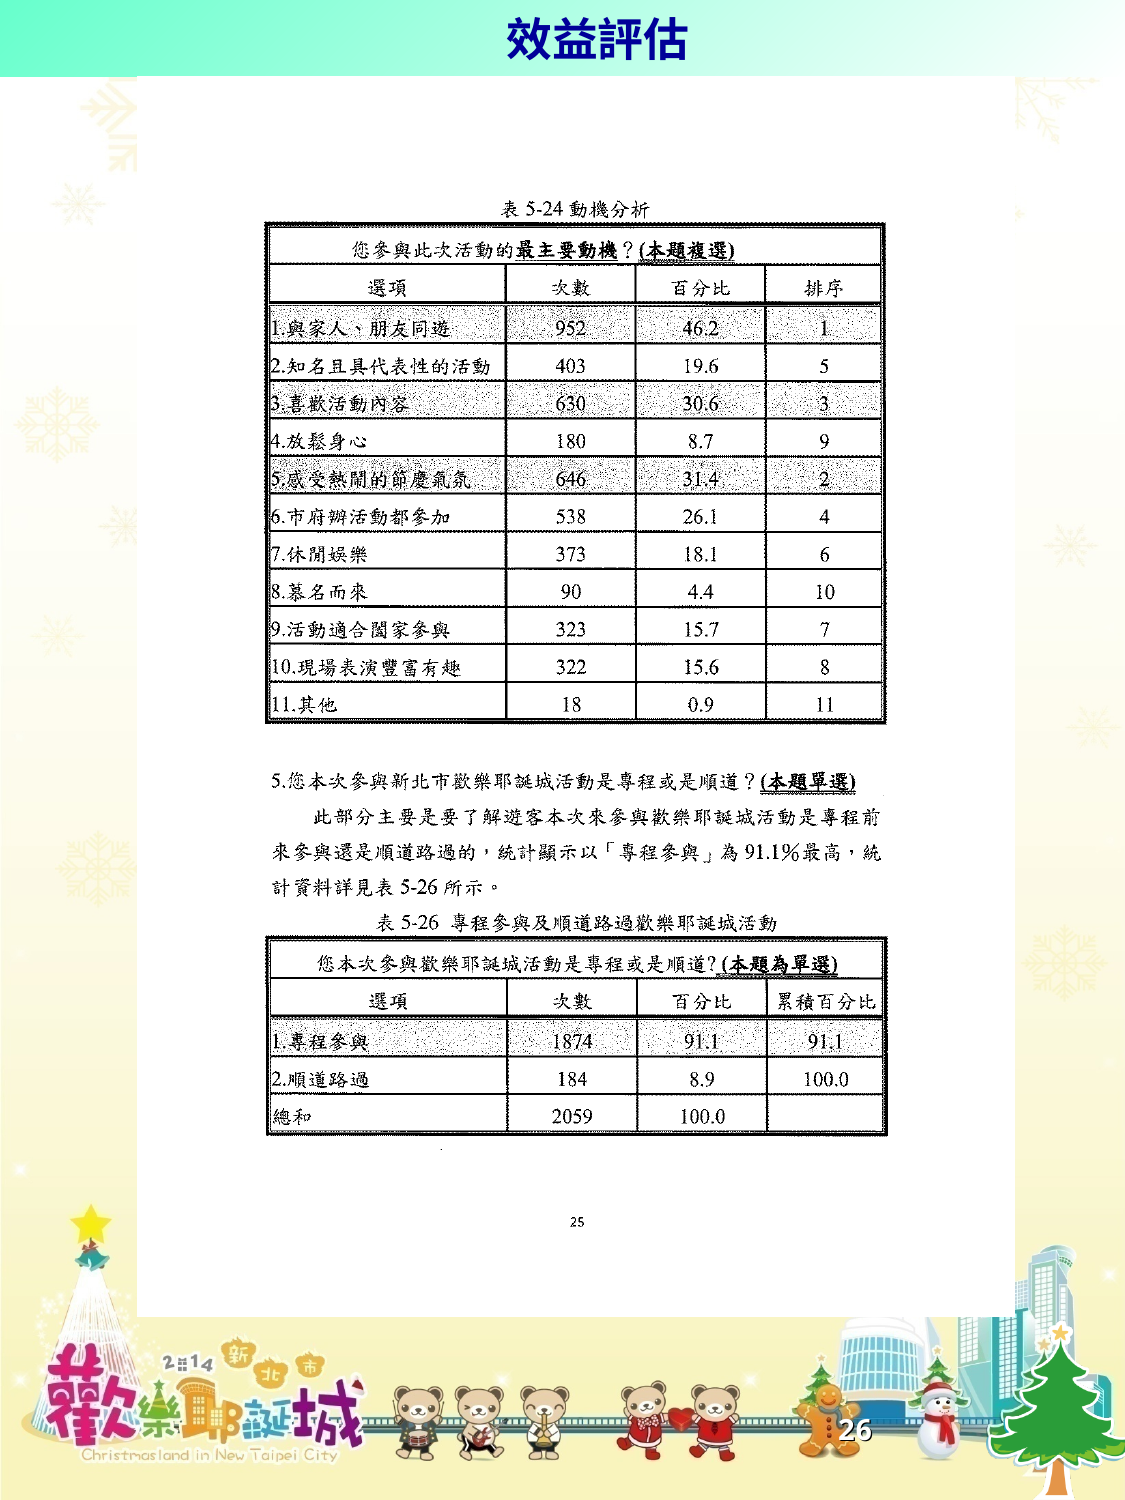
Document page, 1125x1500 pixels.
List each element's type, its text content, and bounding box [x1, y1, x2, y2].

text_box 26 [822, 1390, 1085, 1471]
title 效益評估 [196, 0, 1000, 76]
picture [137, 76, 1015, 1317]
